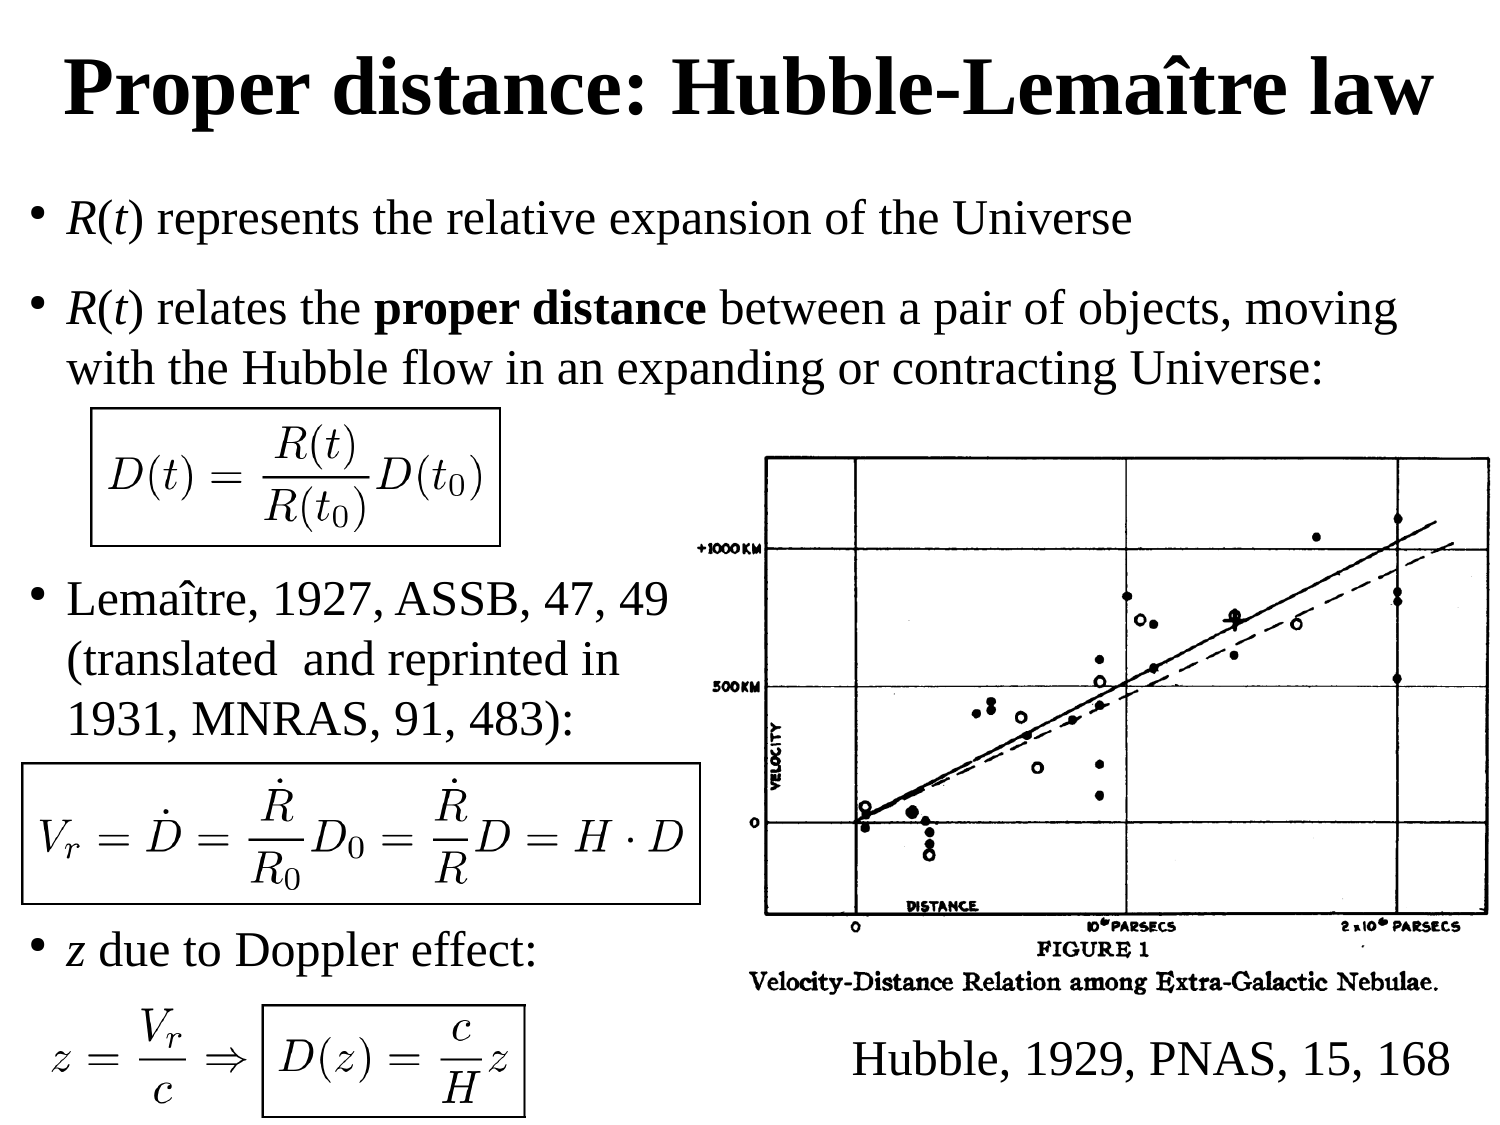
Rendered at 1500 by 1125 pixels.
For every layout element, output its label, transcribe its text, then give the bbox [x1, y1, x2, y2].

picture [51, 1004, 526, 1118]
text_box Hubble, 1929, PNAS, 15, 168 [836, 1018, 1467, 1094]
title Proper distance: Hubble-Lemaître law [0, 9, 1500, 153]
list R(t) represents the relative expansion of the Universe R(t) relates the proper distance between a pair of objects, moving with the Hubble flow in an expanding or contracting Universe: Lemaître, 1927, ASSB, 47, 49 (translated and reprinted in 1931, MNRAS, 91, 483): z due to Doppler effect: [13, 177, 1439, 984]
picture [21, 448, 1500, 1000]
picture [90, 407, 501, 547]
